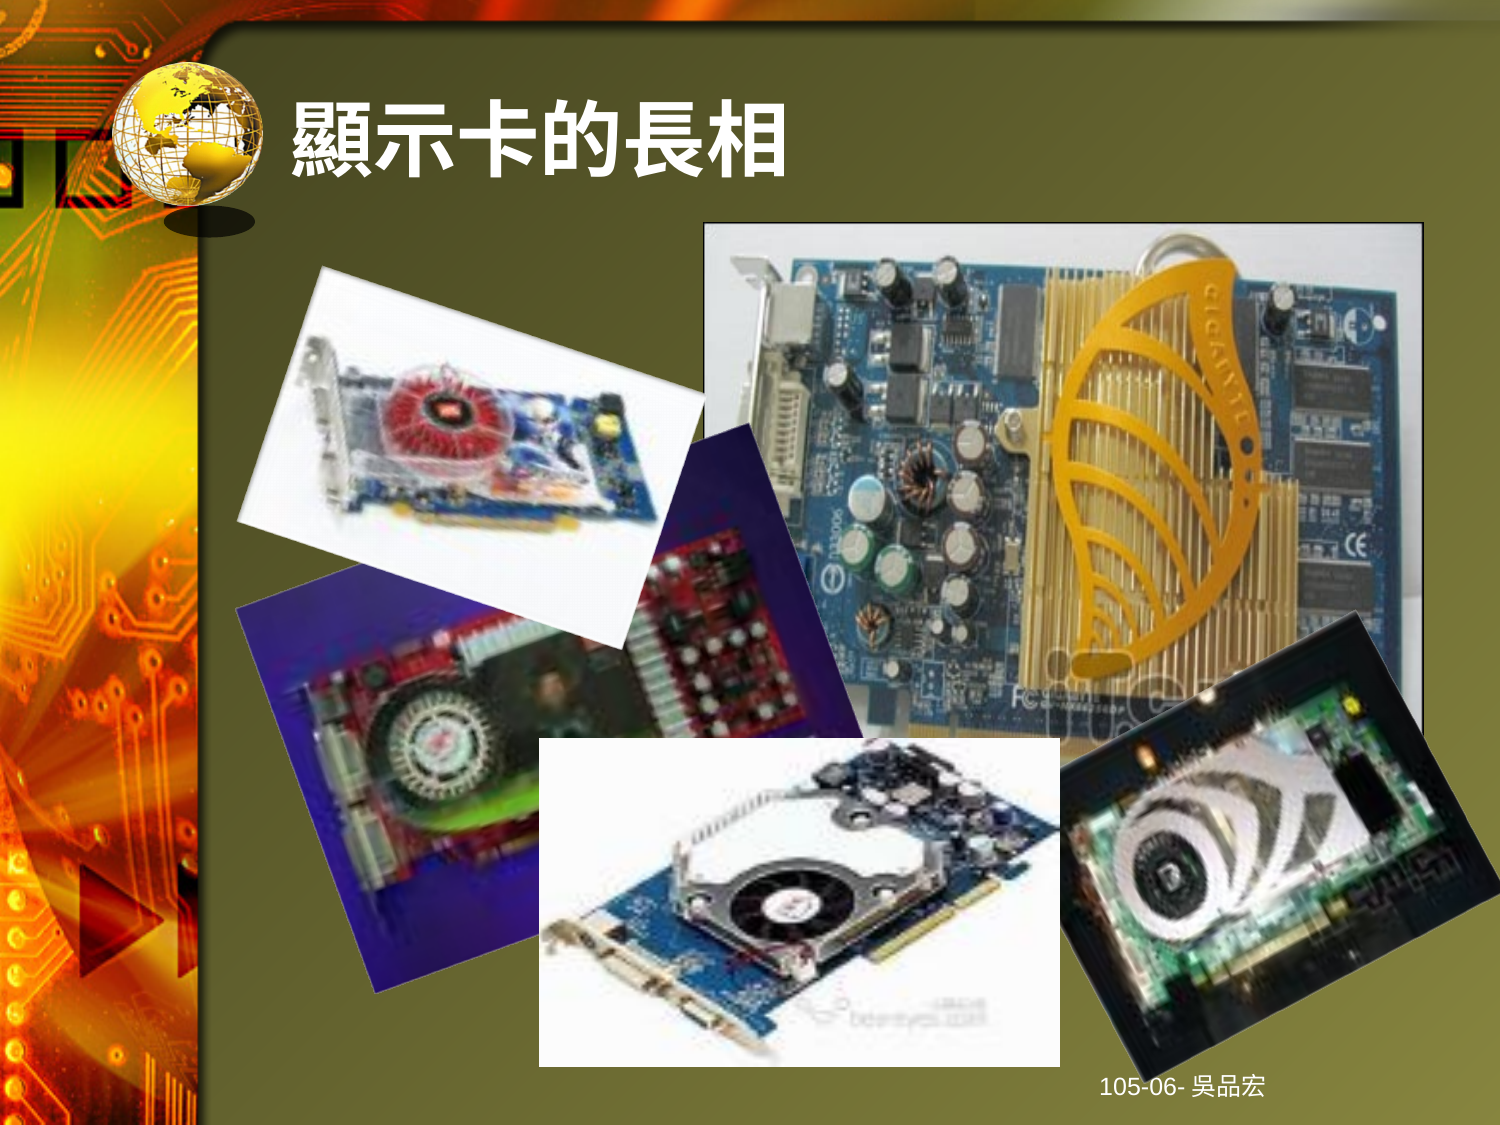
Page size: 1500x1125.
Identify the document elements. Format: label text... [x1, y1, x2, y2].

title 顯示卡的長相 [275, 80, 1450, 196]
picture [0, 0, 1500, 1125]
text_box 105-06-吳品宏 [906, 1062, 1282, 1103]
